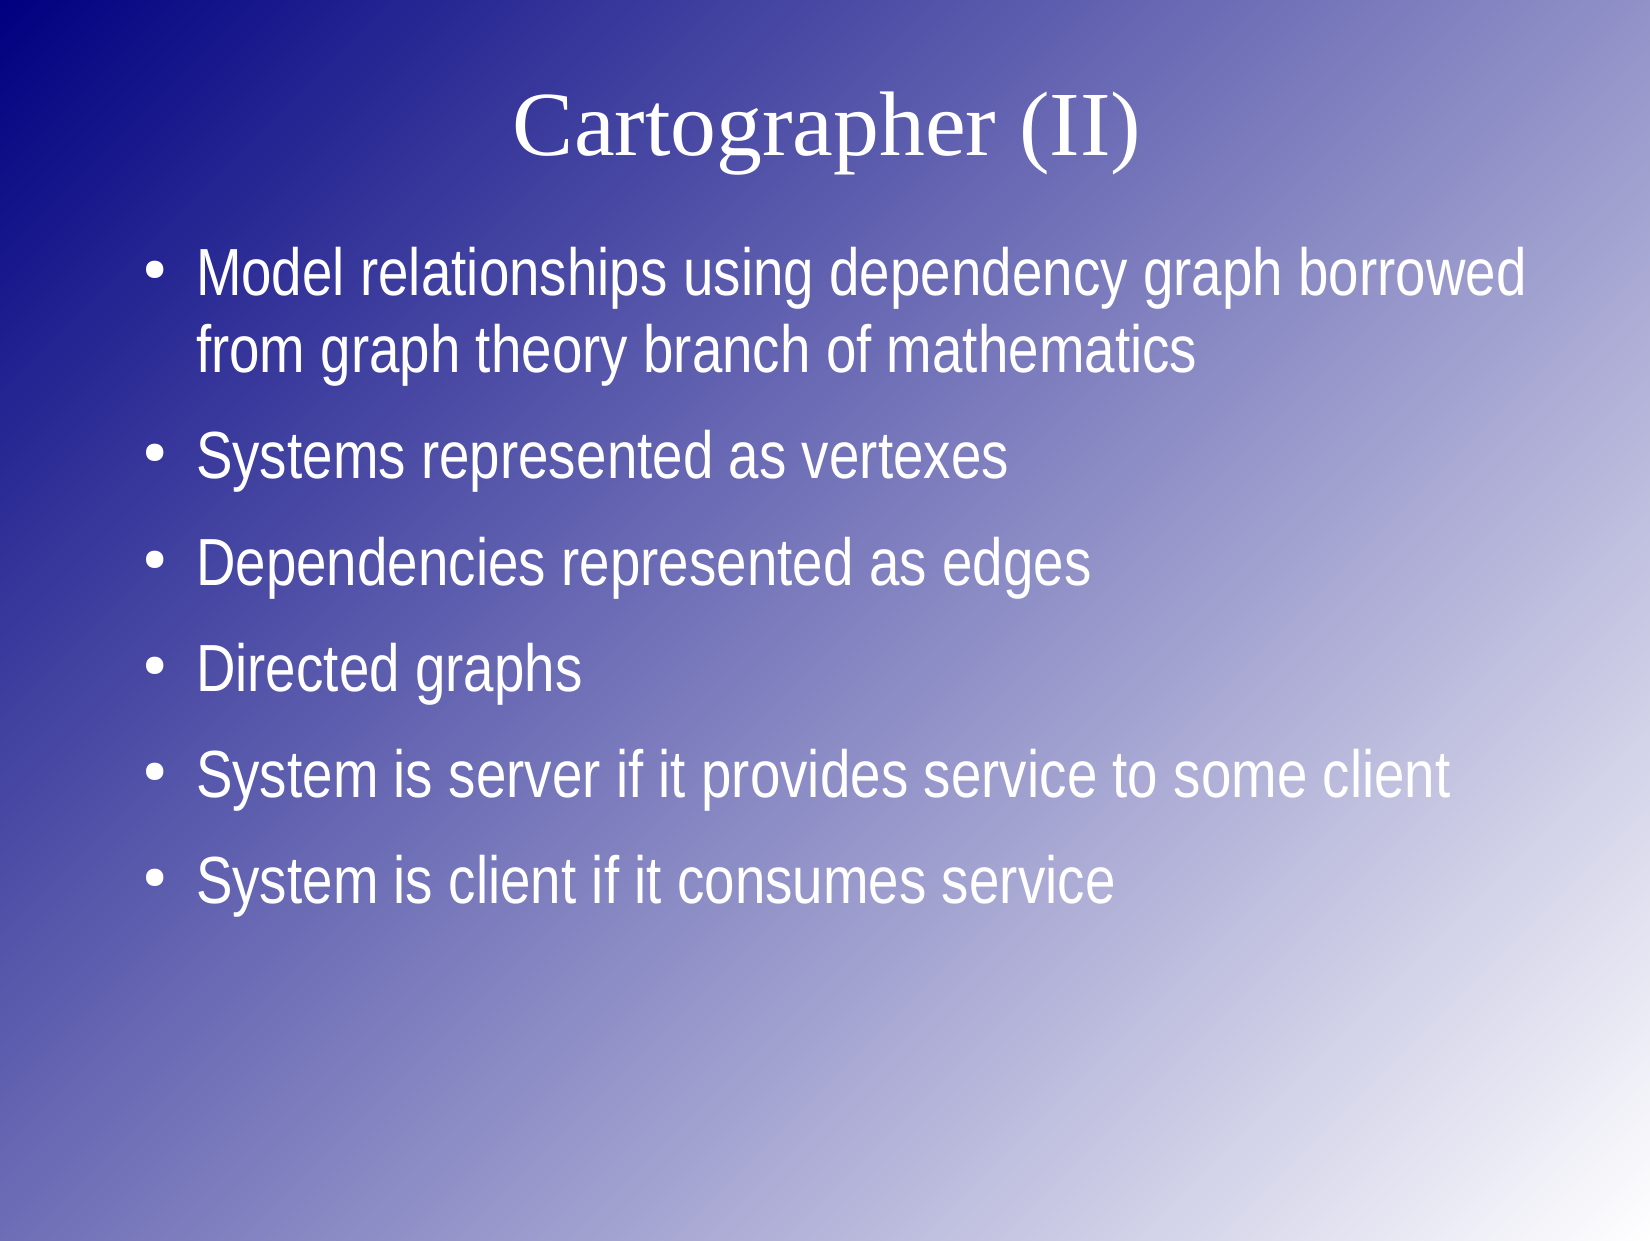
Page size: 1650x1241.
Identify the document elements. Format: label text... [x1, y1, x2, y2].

title Cartographer (II) [123, 27, 1533, 221]
list Model relationships using dependency graph borrowed from graph theory branch of mathematics Systems represented as vertexes Dependencies represented as edges Directed graphs System is server if it provides service to some client System is client if it consumes service [125, 233, 1535, 1081]
